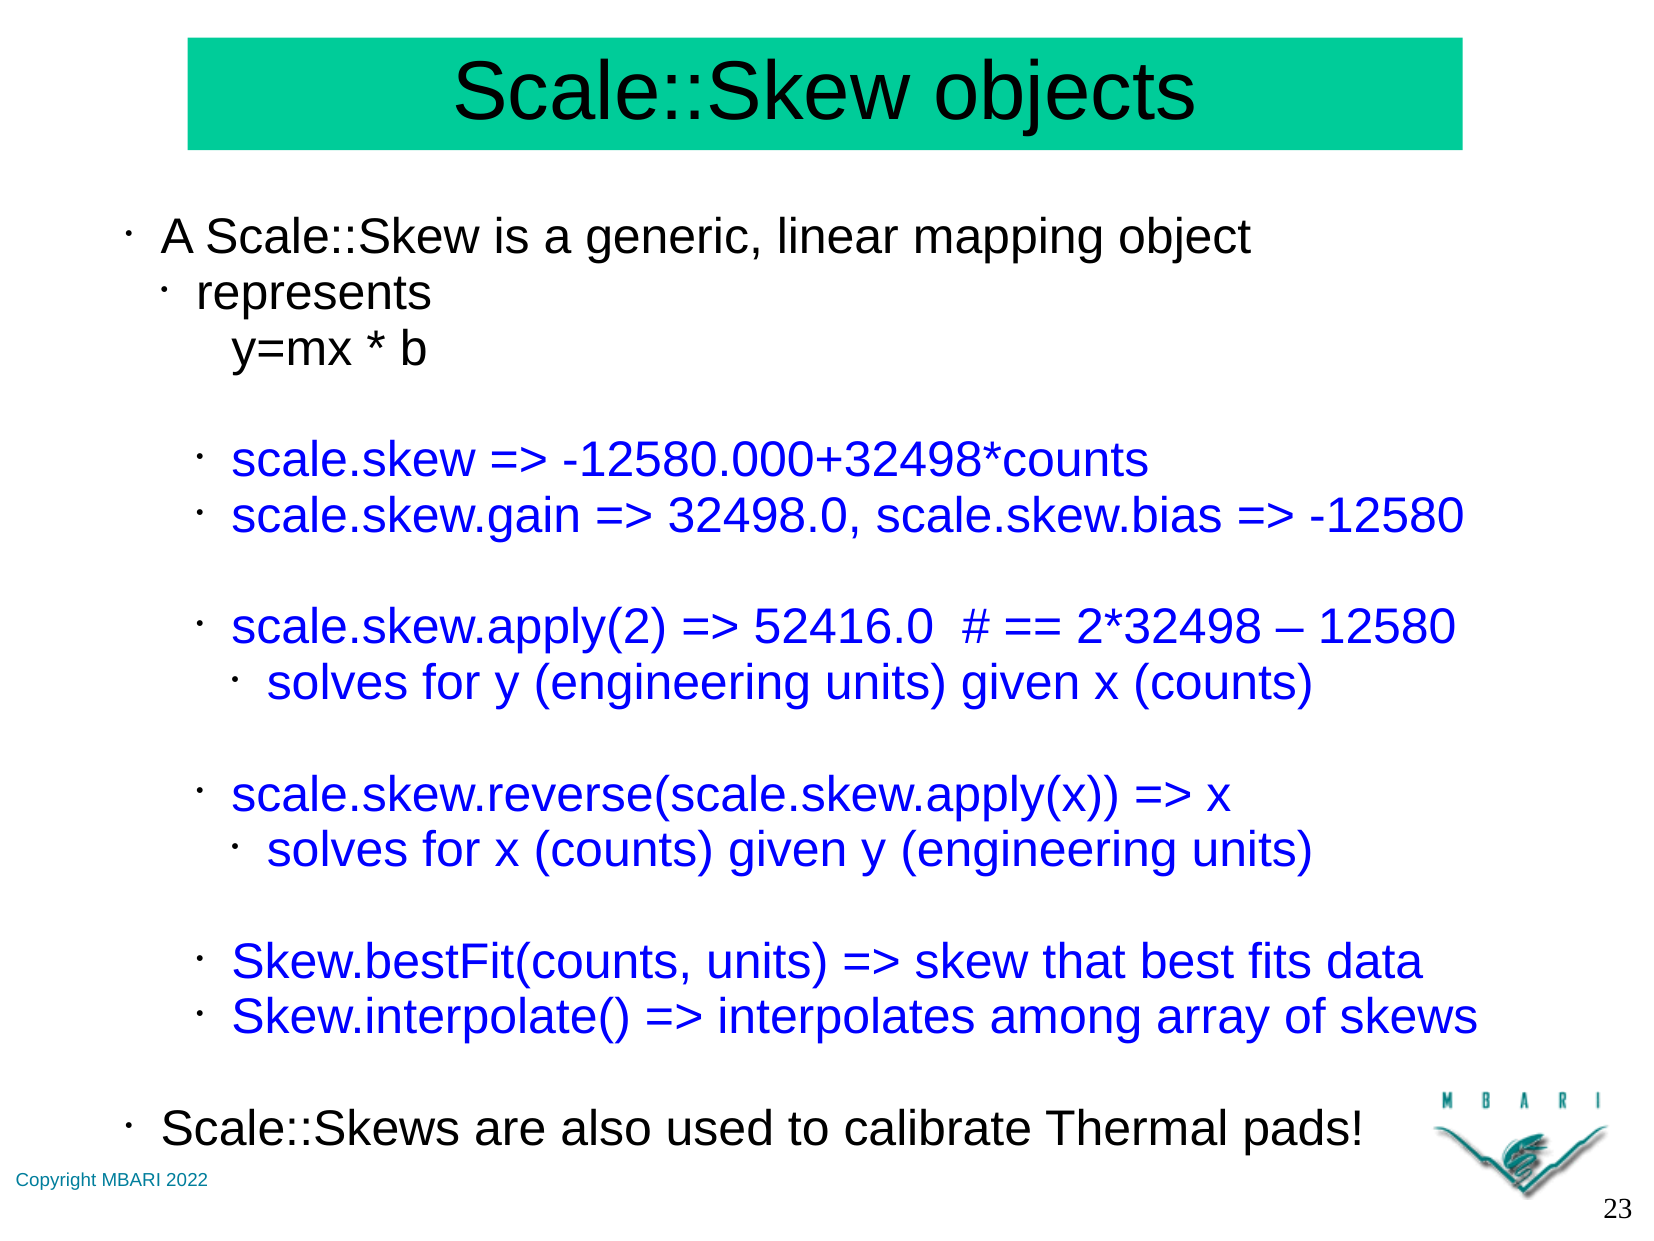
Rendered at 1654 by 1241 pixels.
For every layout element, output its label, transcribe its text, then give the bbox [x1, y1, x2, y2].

text_box A Scale::Skew is a generic, linear mapping object represents y=mx * b scale.skew => -12580.000+32498*counts scale.skew.gain => 32498.0, scale.skew.bias => -12580 scale.skew.apply(2) => 52416.0 # == 2*32498 – 12580 solves for y (engineering units) given x (counts) scale.skew.reverse(scale.skew.apply(x)) => x solves for x (counts) given y (engineering units) Skew.bestFit(counts, units) => skew that best fits data Skew.interpolate() => interpolates among array of skews Scale::Skews are also used to calibrate Thermal pads! [75, 200, 1538, 1164]
picture [1426, 1091, 1613, 1200]
text_box Scale::Skew objects [187, 37, 1463, 151]
